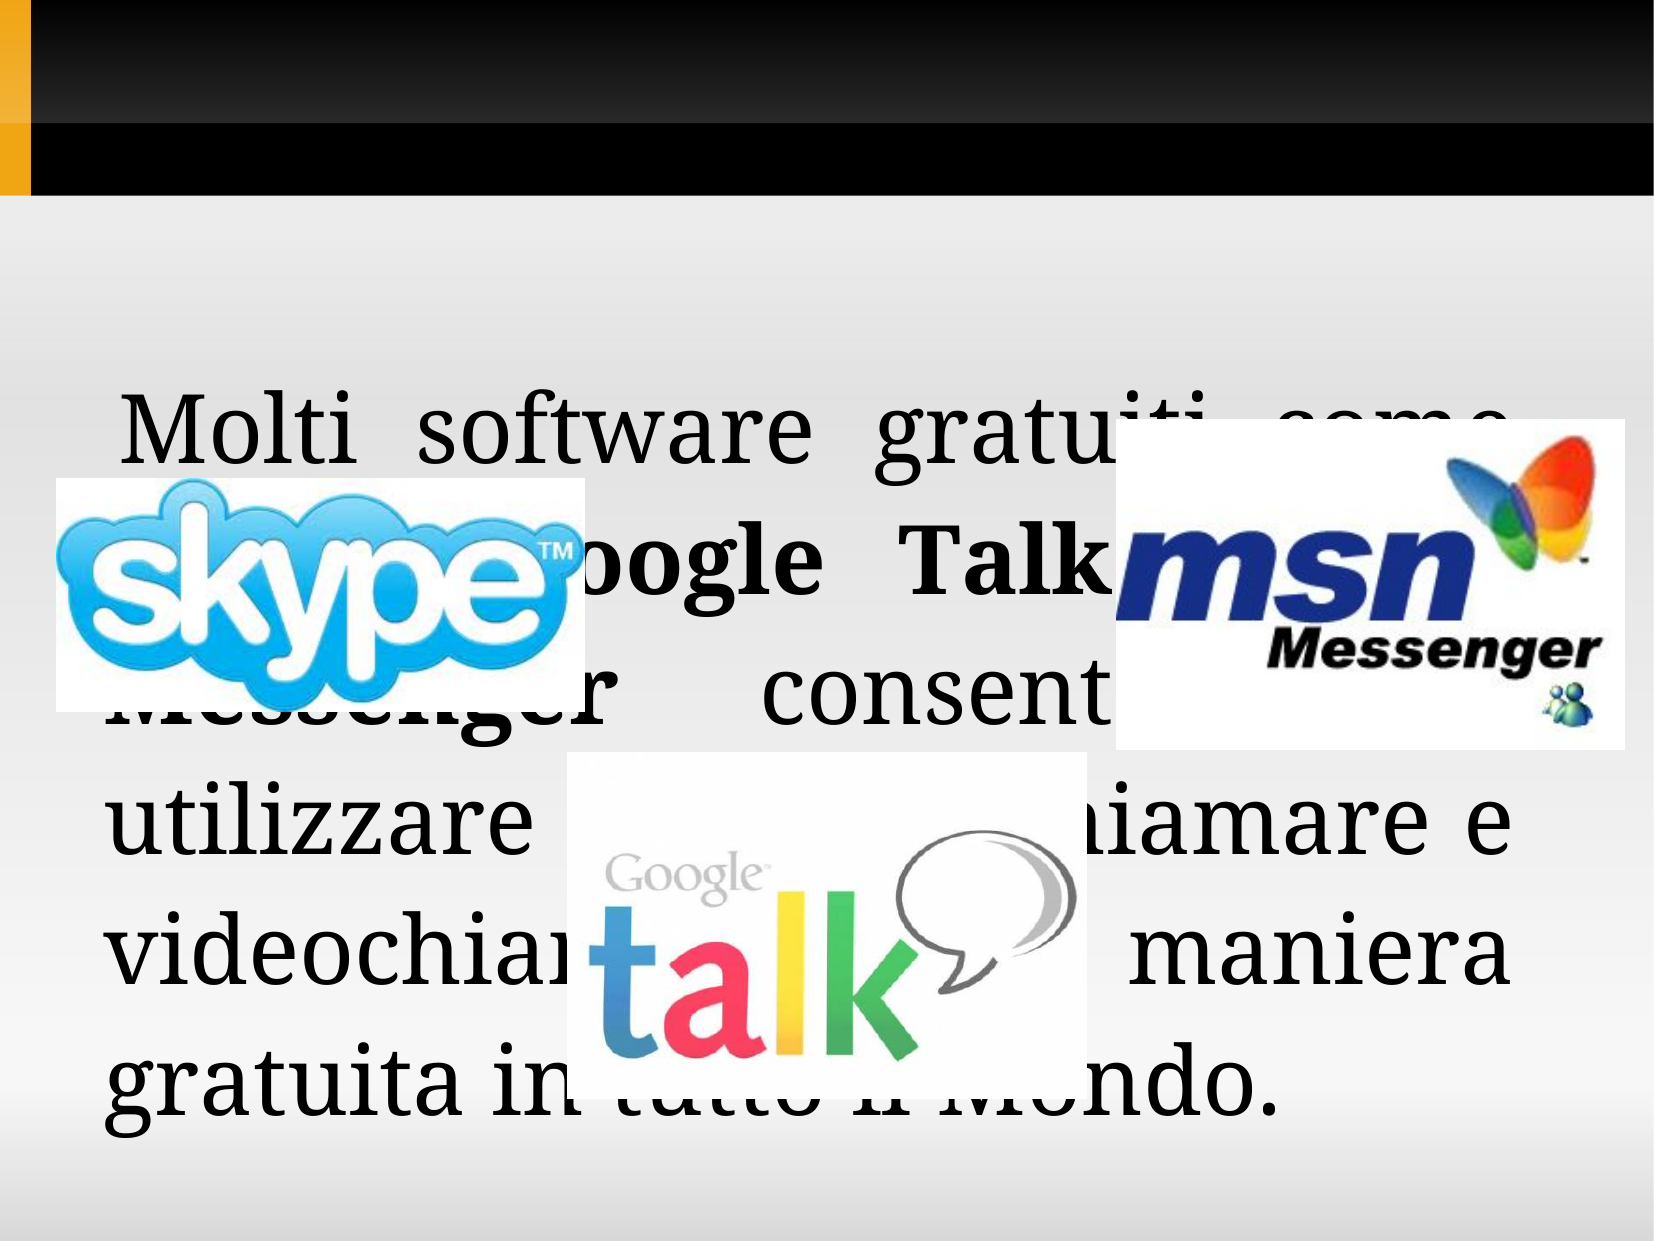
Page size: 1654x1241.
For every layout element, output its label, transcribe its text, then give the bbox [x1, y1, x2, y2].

picture [0, 0, 1654, 1241]
text_box Molti software gratuiti come Skype, Google Talk e Msn Messenger consentono di utilizzare VoIP per chiamare e videochiamare in maniera gratuita in tutto il Mondo. [88, 354, 1565, 1105]
